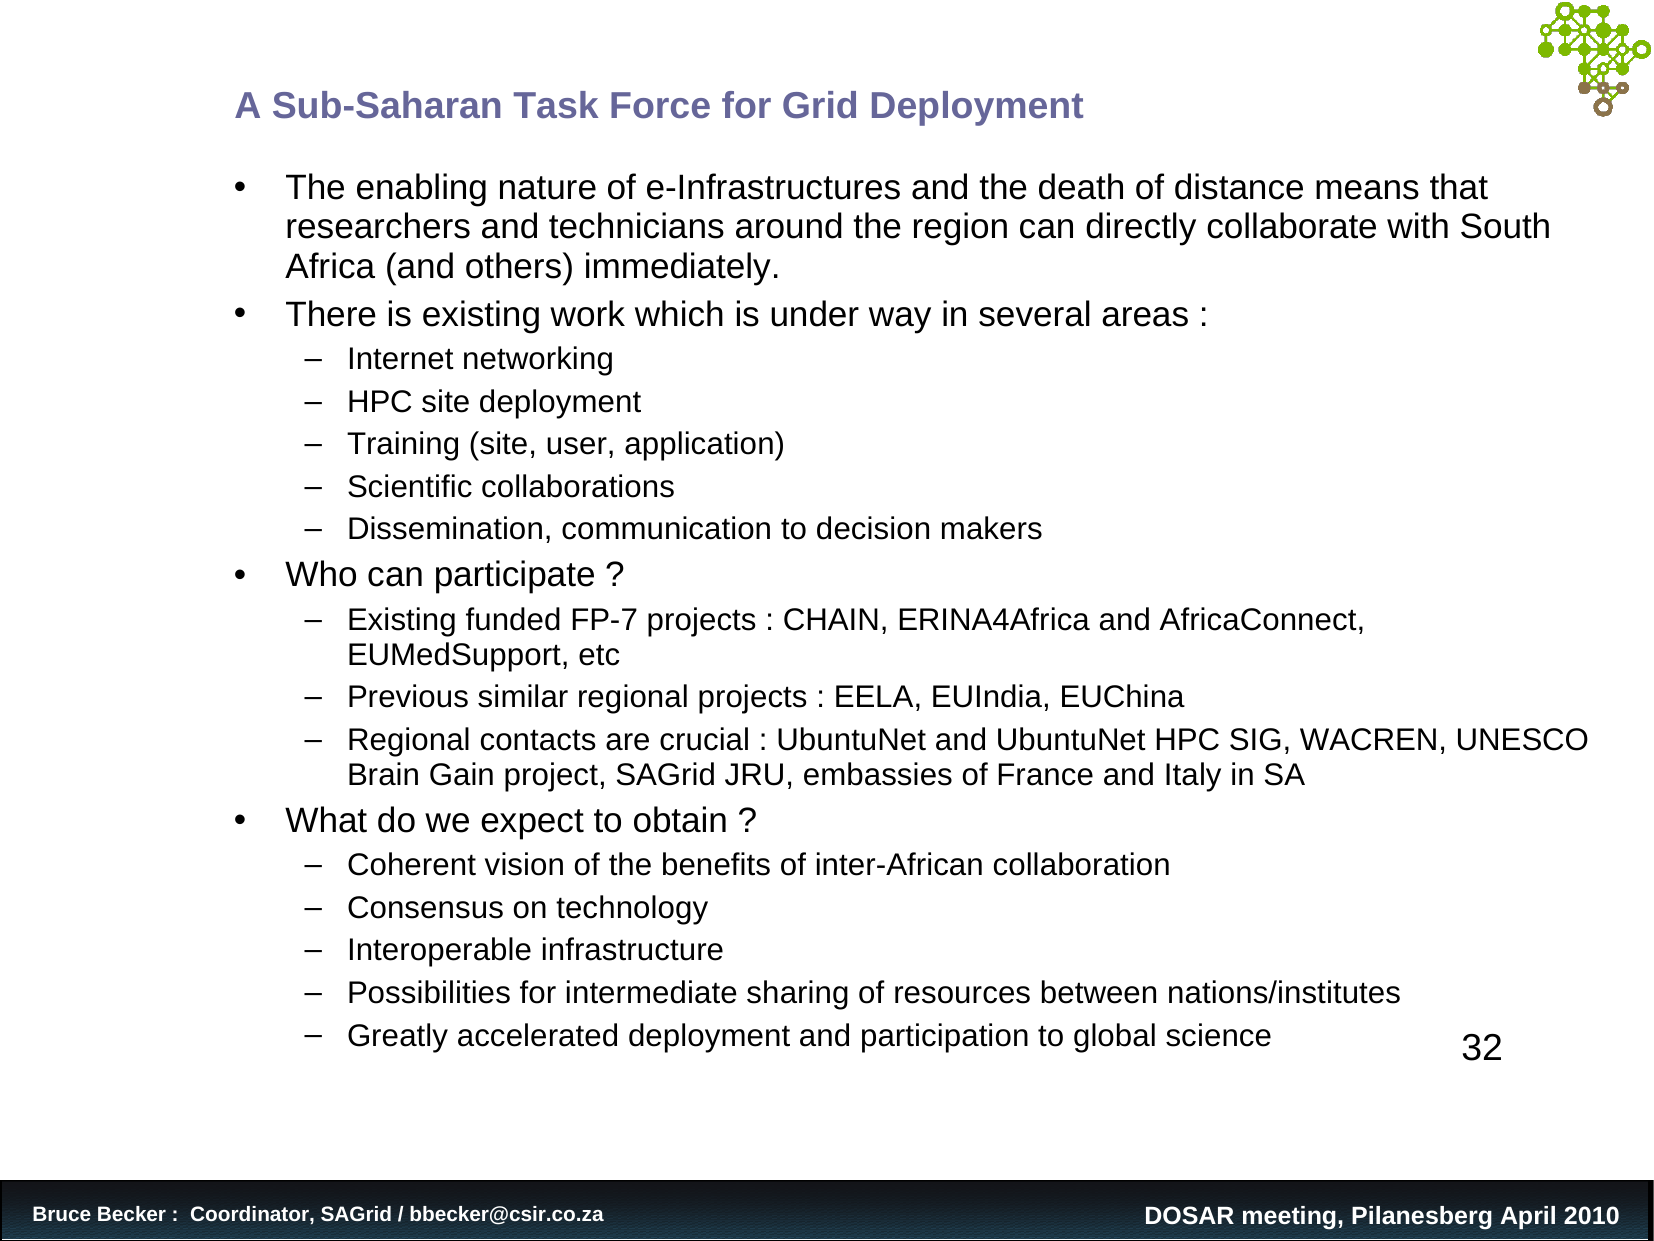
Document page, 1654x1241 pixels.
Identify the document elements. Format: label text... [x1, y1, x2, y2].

title A Sub-Saharan Task Force for Grid Deployment [234, 34, 1595, 163]
list The enabling nature of e-Infrastructures and the death of distance means that researchers and technicians around the region can directly collaborate with South Africa (and others) immediately. There is existing work which is under way in several areas : Internet networking HPC site deployment Training (site, user, application) Scientific collaborations Dissemination, communication to decision makers Who can participate ? Existing funded FP-7 projects : CHAIN, ERINA4Africa and AfricaConnect, EUMedSupport, etc Previous similar regional projects : EELA, EUIndia, EUChina Regional contacts are crucial : UbuntuNet and UbuntuNet HPC SIG, WACREN, UNESCO Brain Gain project, SAGrid JRU, embassies of France and Italy in SA What do we expect to obtain ? Coherent vision of the benefits of inter-African collaboration Consensus on technology Interoperable infrastructure Possibilities for intermediate sharing of resources between nations/institutes Greatly accelerated deployment and participation to global science [234, 163, 1595, 1054]
picture [1534, 0, 1654, 119]
picture [0, 1180, 1654, 1241]
